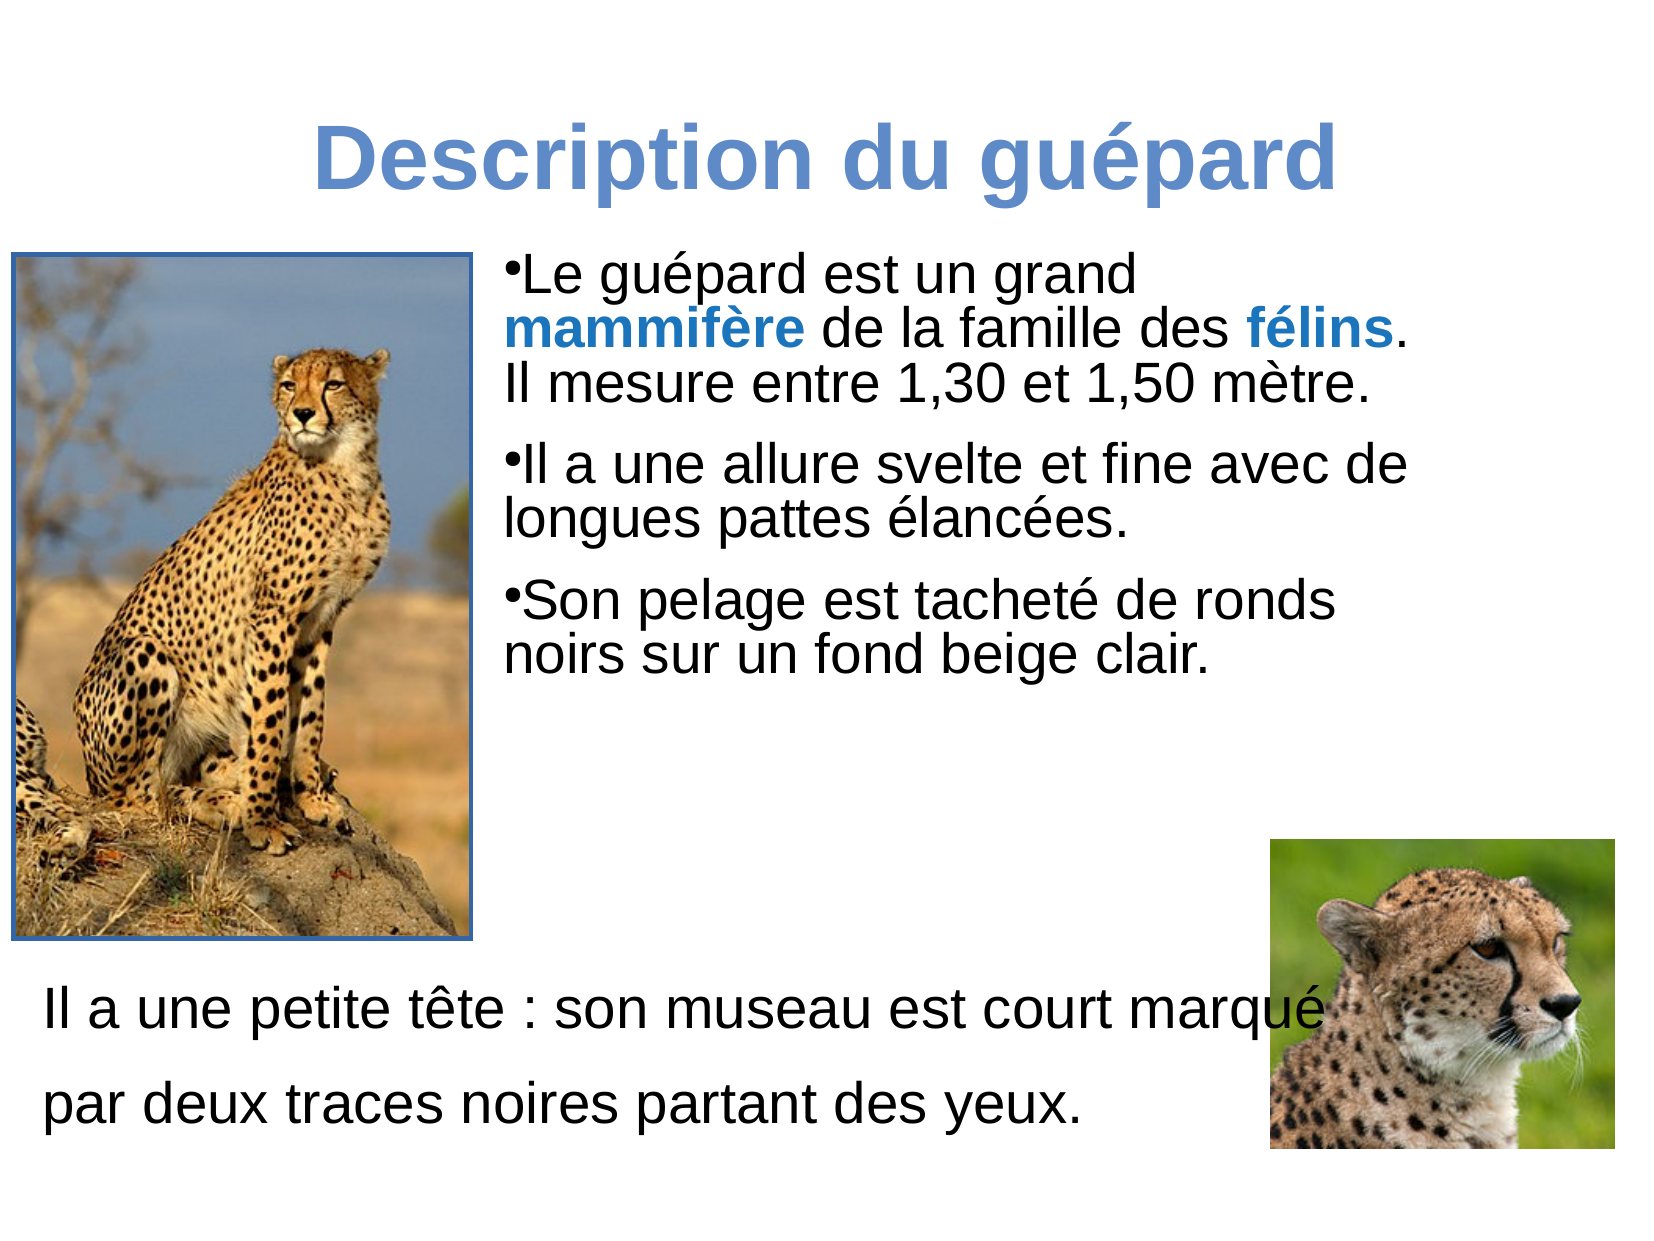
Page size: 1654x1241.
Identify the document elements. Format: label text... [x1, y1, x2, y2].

list Le guépard est un grand mammifère de la famille des félins. Il mesure entre 1,30 et 1,50 mètre. Il a une allure svelte et fine avec de longues pattes élancées. Son pelage est tacheté de ronds noirs sur un fond beige clair. [503, 249, 1413, 804]
picture [15, 256, 469, 937]
text_box Il a une petite tête : son museau est court marqué par deux traces noires partant des yeux. [27, 968, 1224, 1149]
title Description du guépard [82, 49, 1571, 257]
picture [1270, 839, 1615, 1149]
